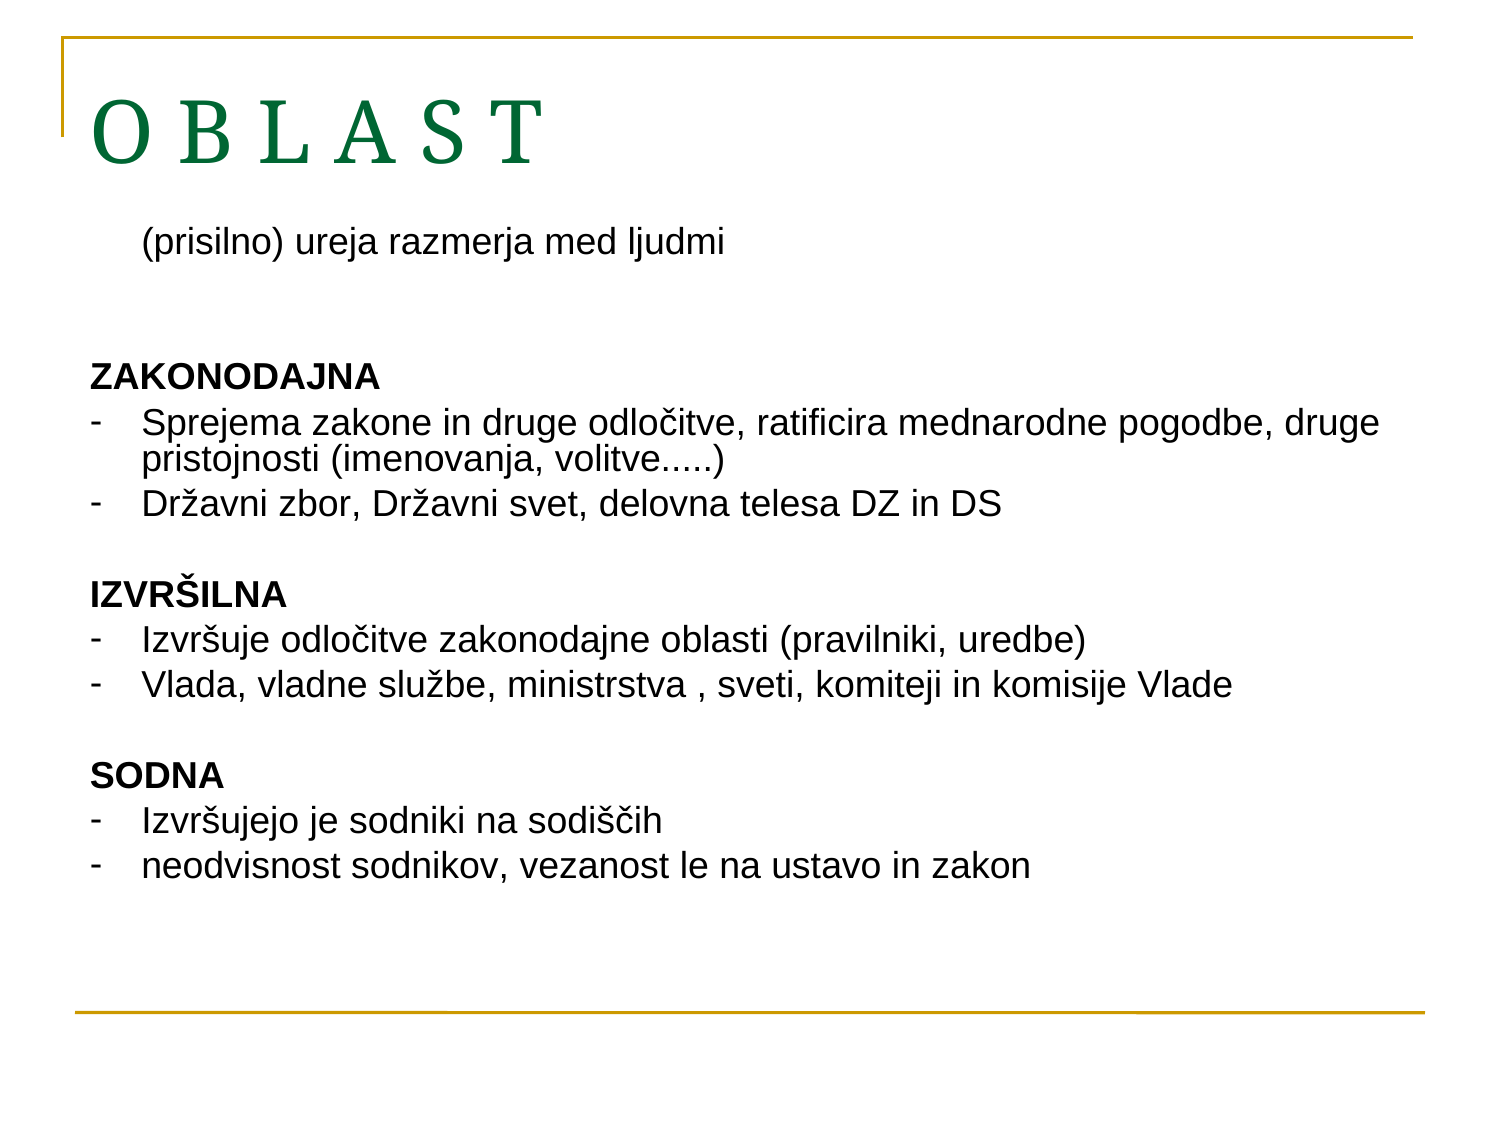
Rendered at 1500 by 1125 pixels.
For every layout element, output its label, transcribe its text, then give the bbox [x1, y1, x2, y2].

list (prisilno) ureja razmerja med ljudmi ZAKONODAJNA Sprejema zakone in druge odločitve, ratificira mednarodne pogodbe, druge pristojnosti (imenovanja, volitve.....)‏ Državni zbor, Državni svet, delovna telesa DZ in DS IZVRŠILNA Izvršuje odločitve zakonodajne oblasti (pravilniki, uredbe)‏ Vlada, vladne službe, ministrstva , sveti, komiteji in komisije Vlade SODNA Izvršujejo je sodniki na sodiščih neodvisnost sodnikov, vezanost le na ustavo in zakon [75, 181, 1426, 1125]
title O B L A S T [75, 13, 1426, 181]
